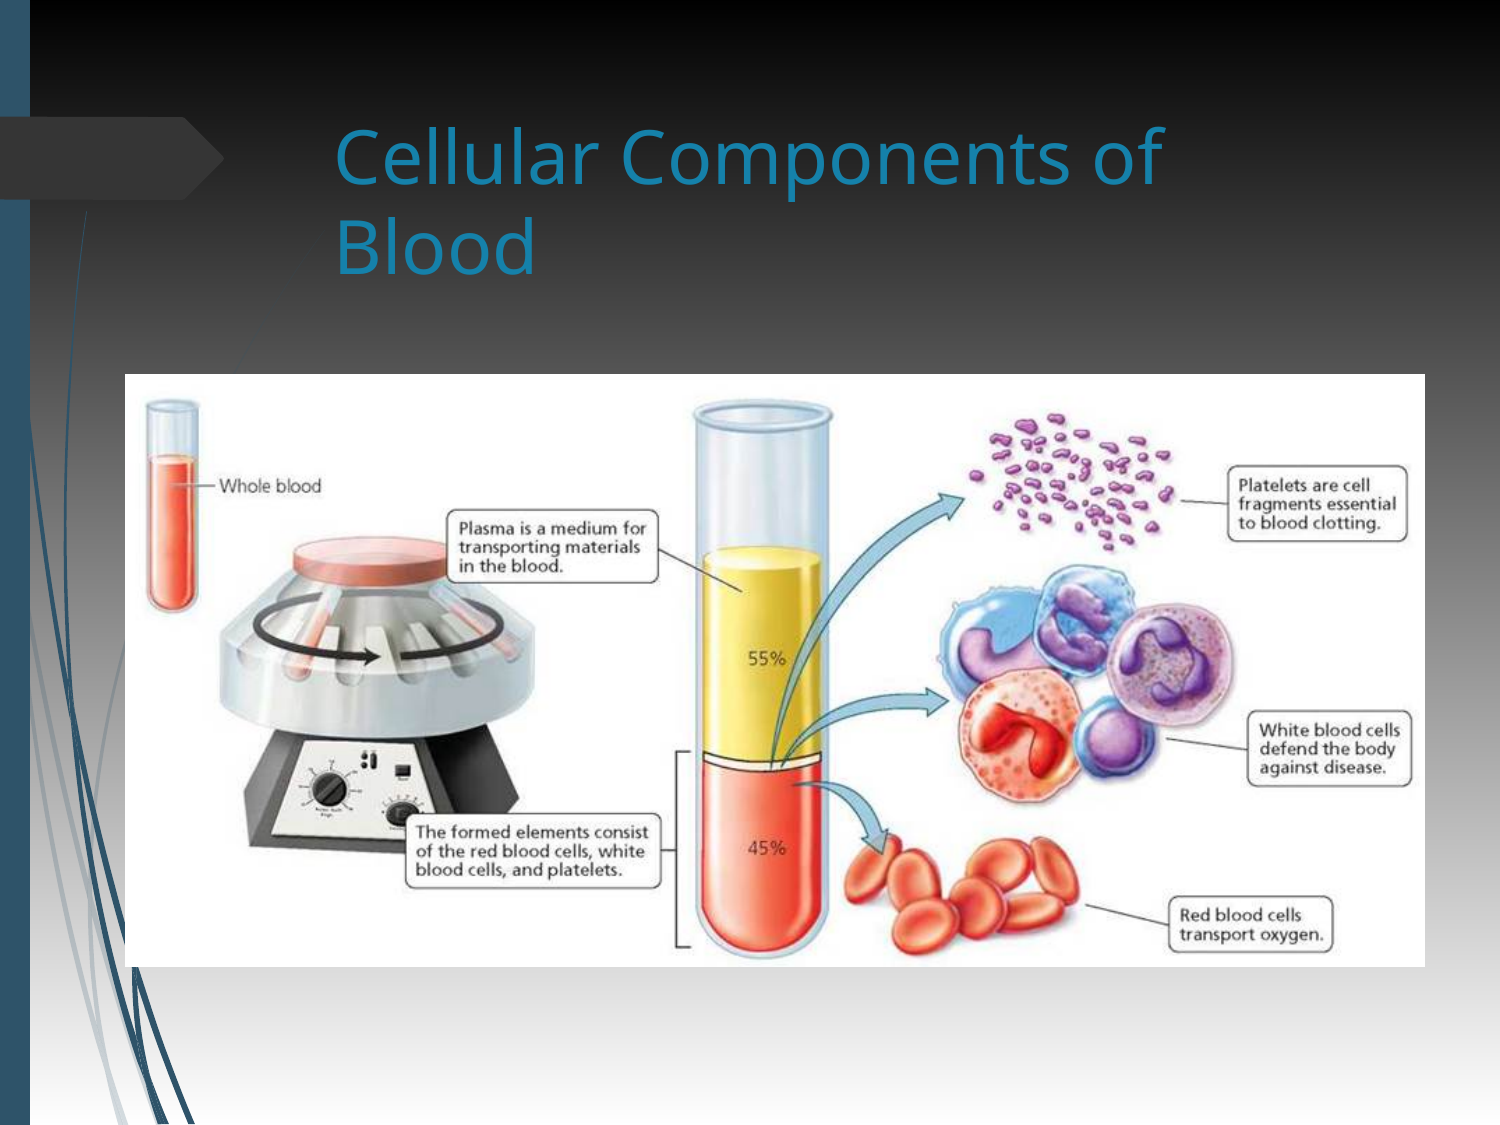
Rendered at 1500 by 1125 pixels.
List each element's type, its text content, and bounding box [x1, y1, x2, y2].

picture [125, 374, 1425, 967]
title Cellular Components of Blood [319, 102, 1400, 313]
